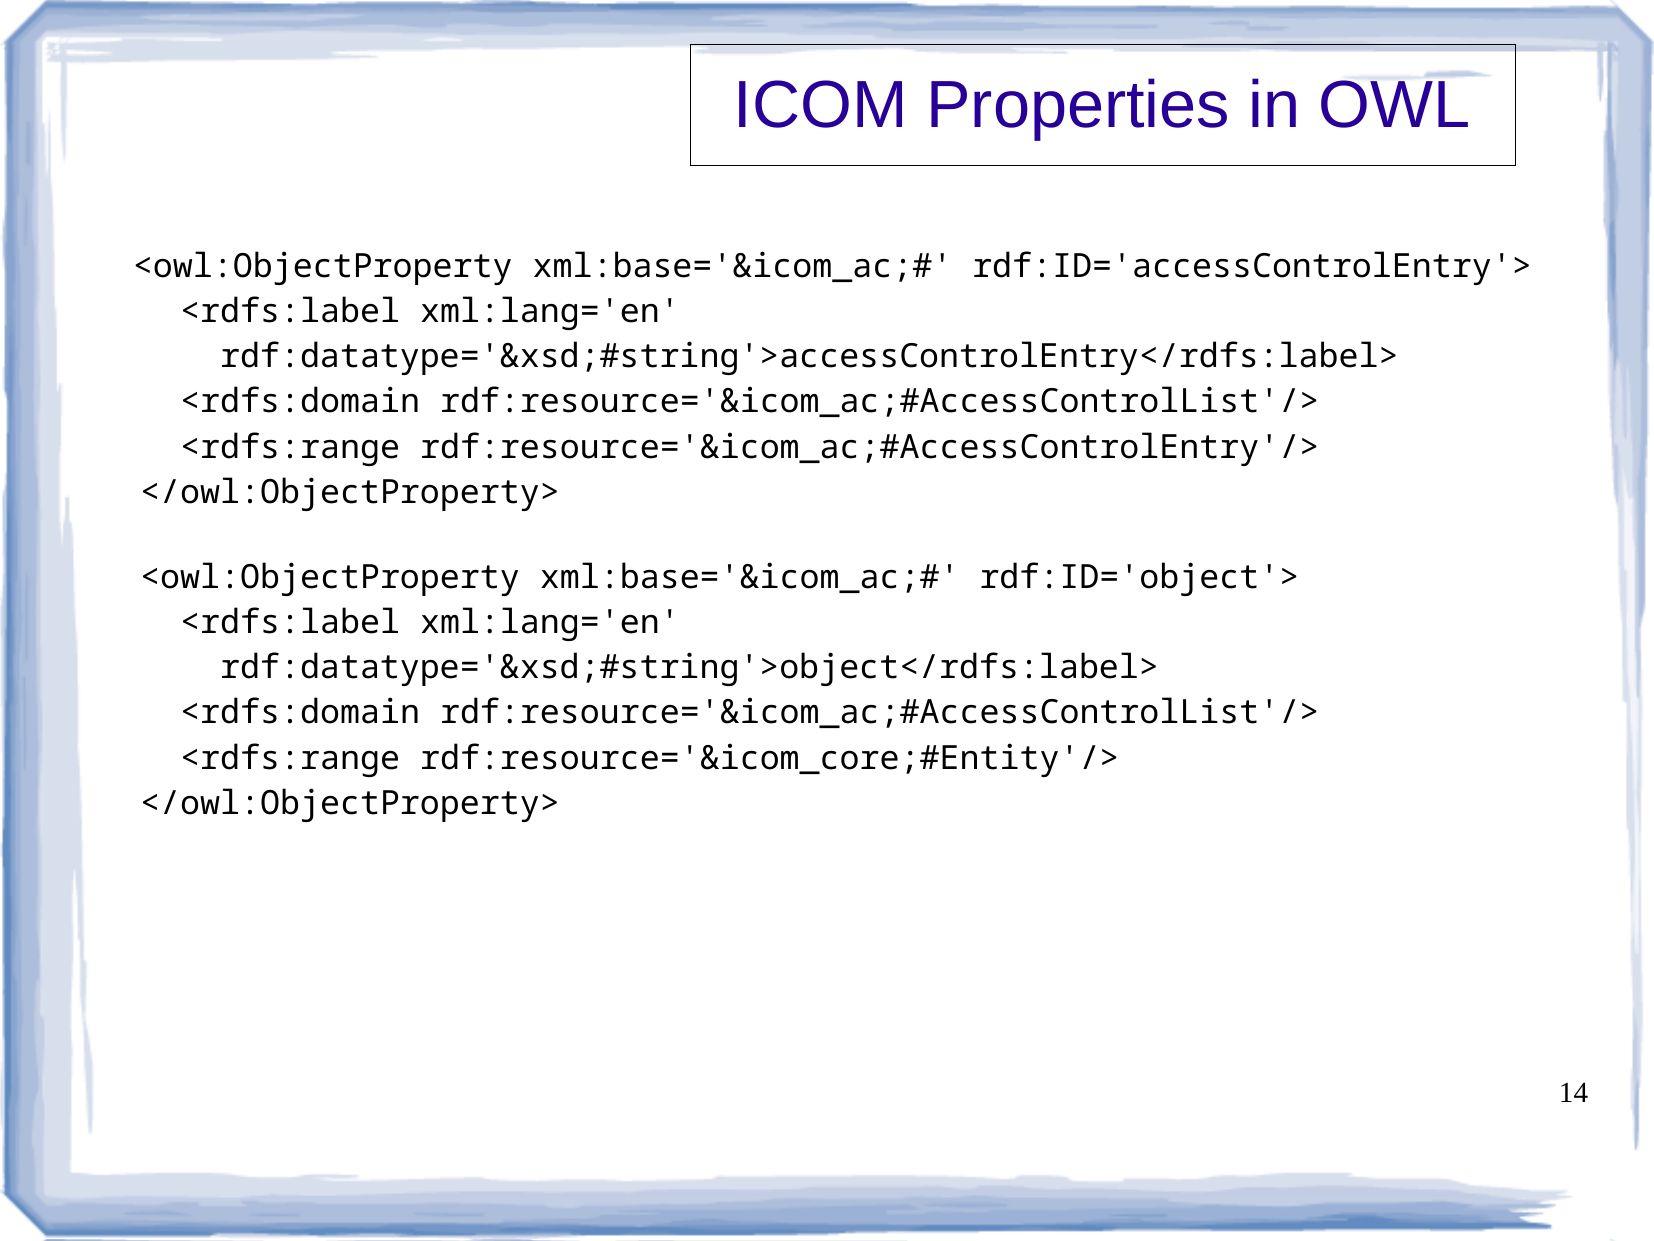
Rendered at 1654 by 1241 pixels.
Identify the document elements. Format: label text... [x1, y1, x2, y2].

text_box <owl:ObjectProperty xml:base='&icom_ac;#' rdf:ID='accessControlEntry'> <rdfs:label xml:lang='en' rdf:datatype='&xsd;#string'>accessControlEntry</rdfs:label> <rdfs:domain rdf:resource='&icom_ac;#AccessControlList'/> <rdfs:range rdf:resource='&icom_ac;#AccessControlEntry'/> </owl:ObjectProperty> <owl:ObjectProperty xml:base='&icom_ac;#' rdf:ID='object'> <rdfs:label xml:lang='en' rdf:datatype='&xsd;#string'>object</rdfs:label> <rdfs:domain rdf:resource='&icom_ac;#AccessControlList'/> <rdfs:range rdf:resource='&icom_core;#Entity'/> </owl:ObjectProperty> [85, 228, 1548, 755]
title ICOM Properties in OWL [690, 44, 1516, 166]
picture [0, 0, 1654, 1241]
